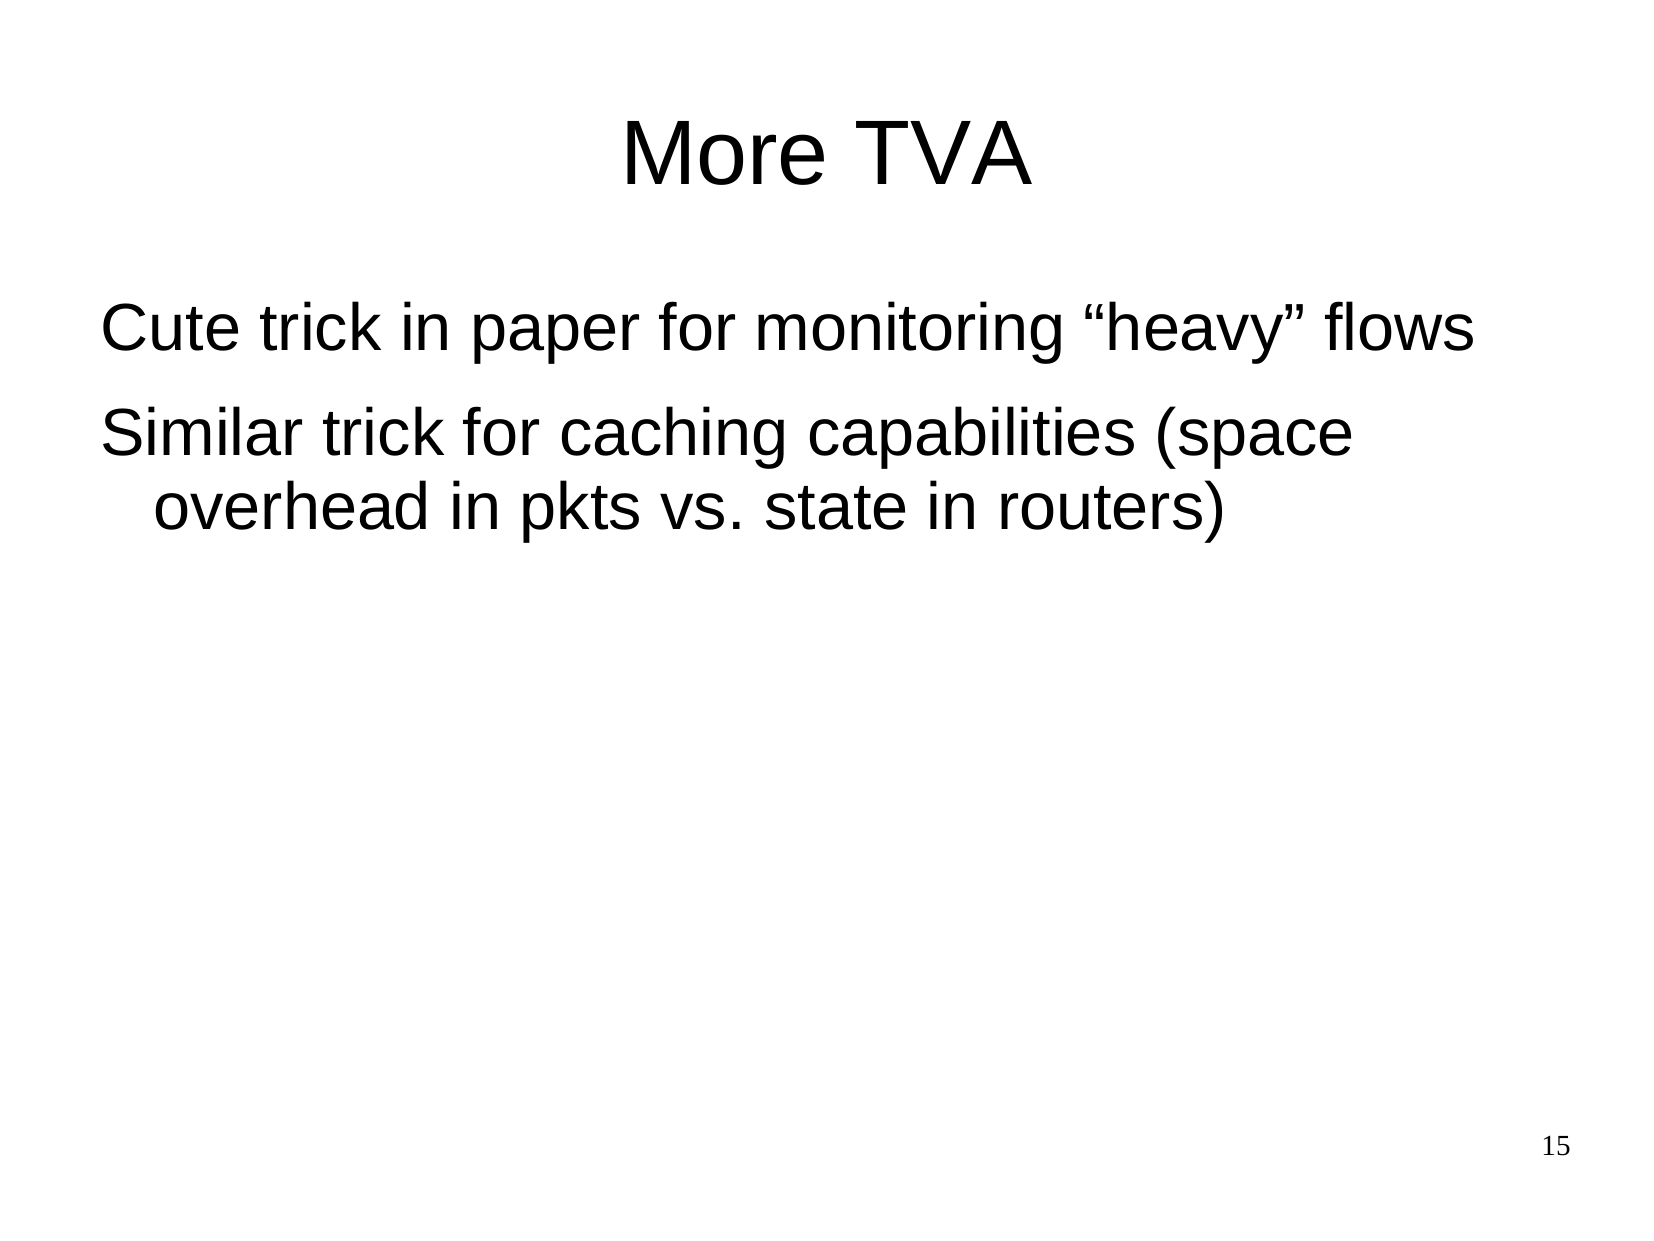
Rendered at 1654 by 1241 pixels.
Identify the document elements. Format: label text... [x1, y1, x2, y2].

list Cute trick in paper for monitoring “heavy” flows Similar trick for caching capabilities (space overhead in pkts vs. state in routers) [82, 290, 1571, 1094]
title More TVA [82, 56, 1571, 250]
